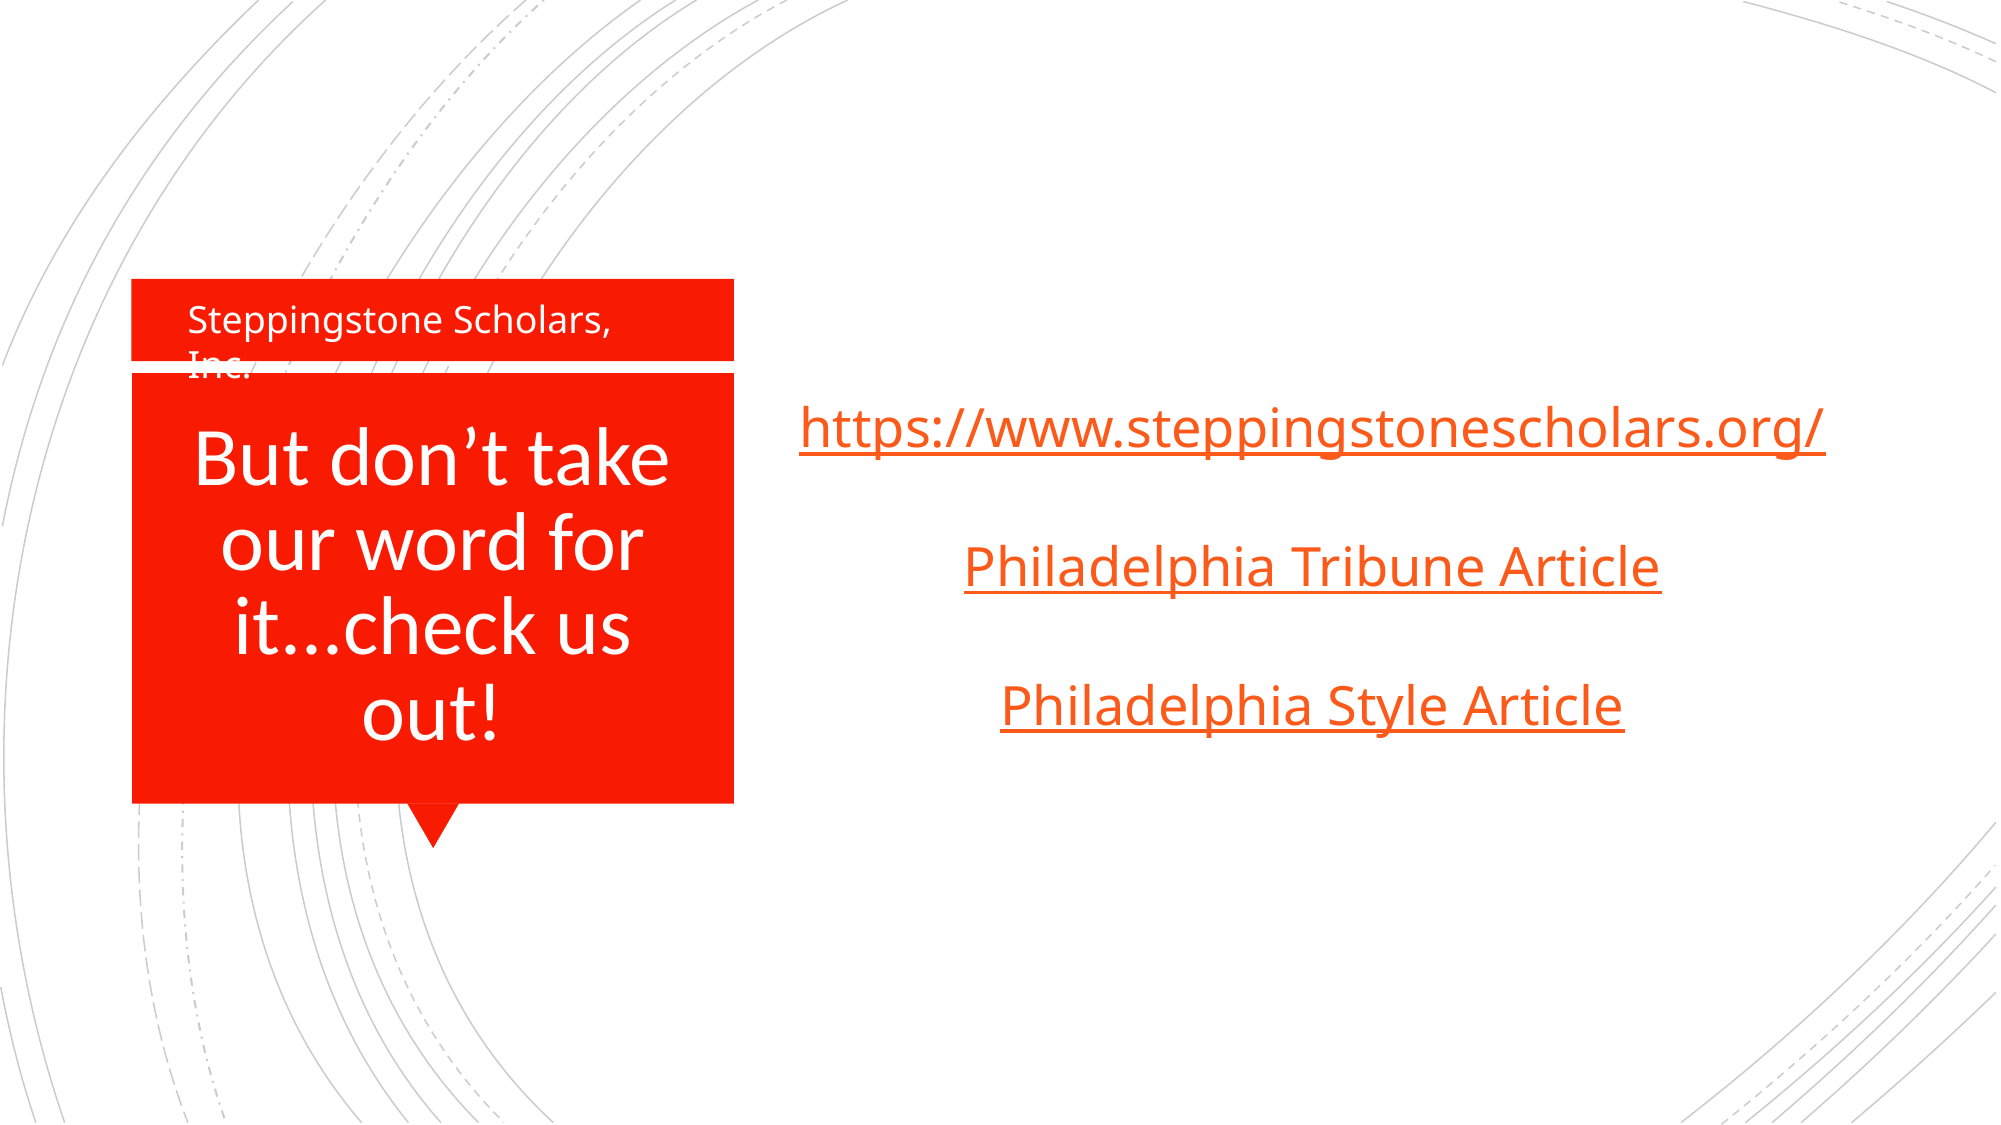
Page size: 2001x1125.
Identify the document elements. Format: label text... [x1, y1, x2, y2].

title But don’t take our word for it...check us out! [145, 385, 721, 789]
text_box Steppingstone Scholars, Inc. [172, 288, 694, 350]
text_box https://www.steppingstonescholars.org/ Philadelphia Tribune Article Philadelphia Style Article [776, 378, 1849, 838]
